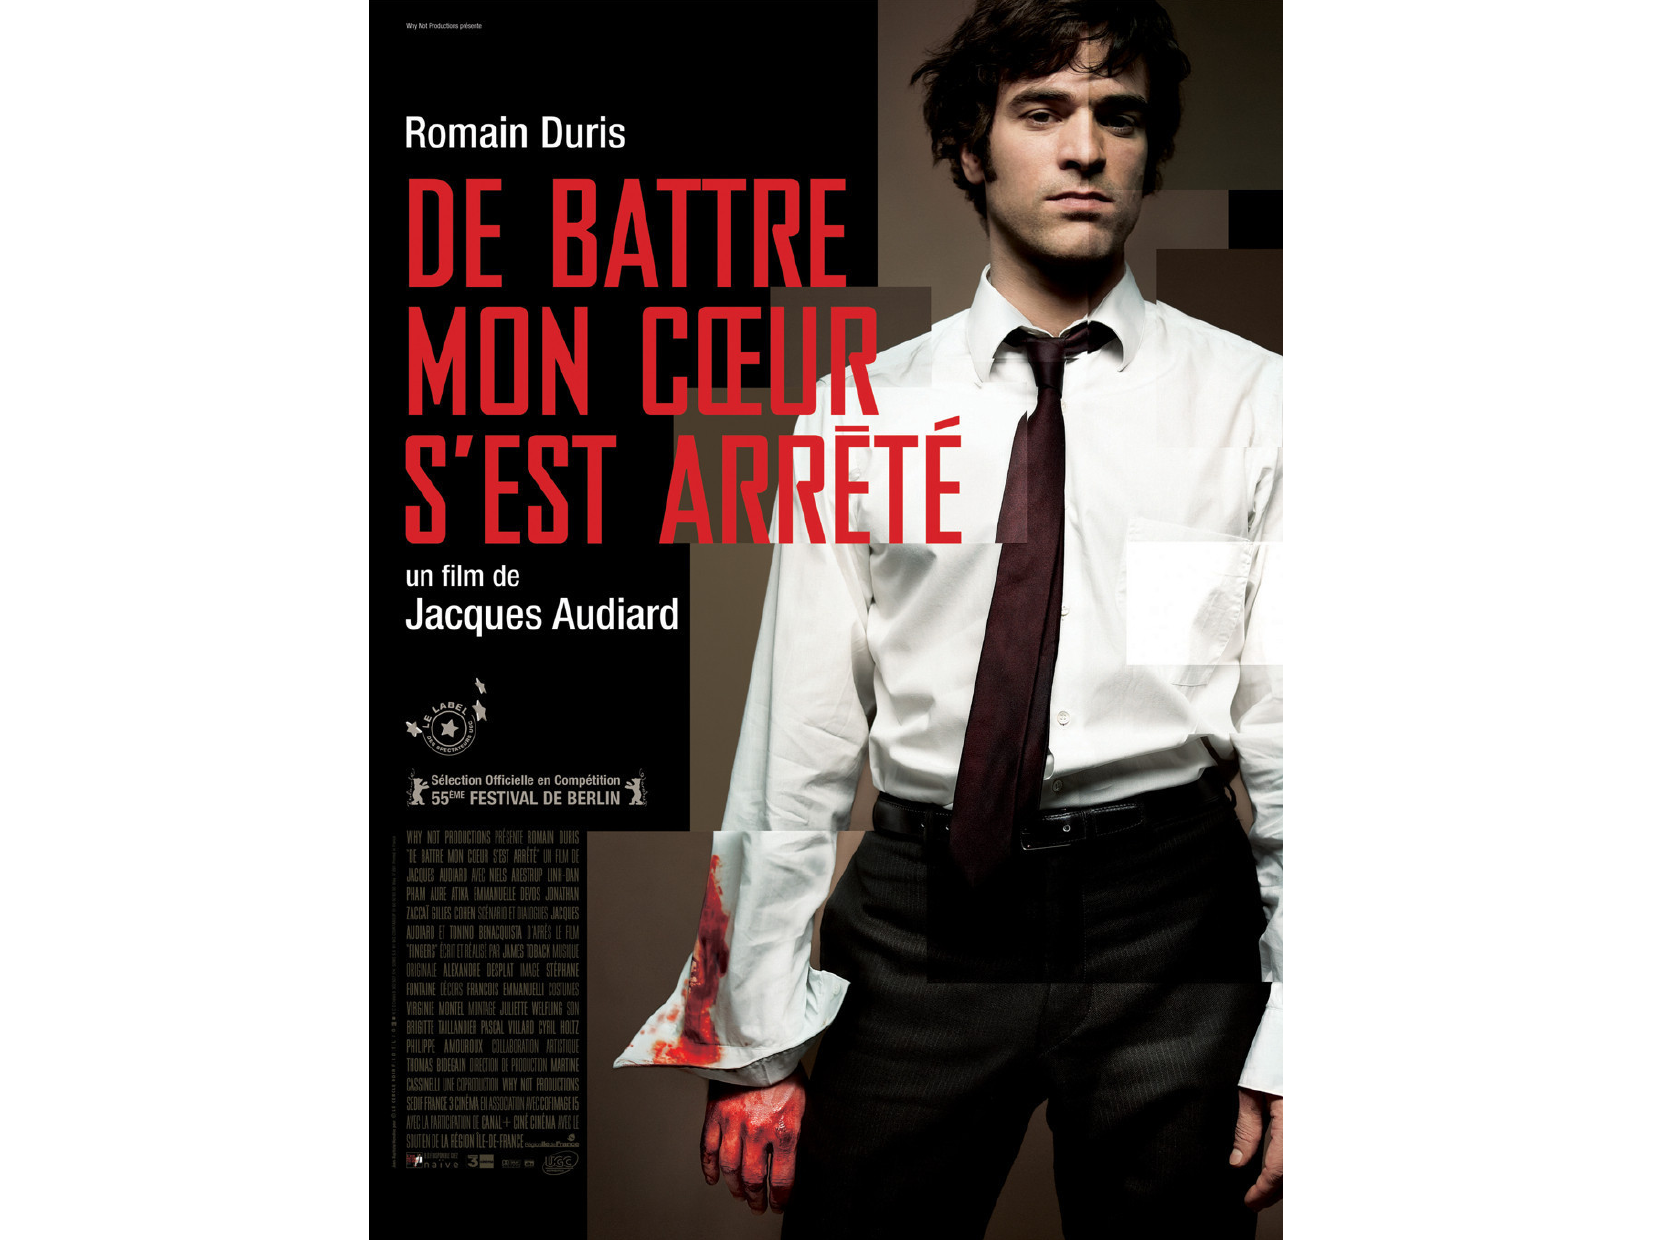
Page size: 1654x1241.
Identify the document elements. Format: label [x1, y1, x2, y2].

picture [369, 0, 1283, 1240]
